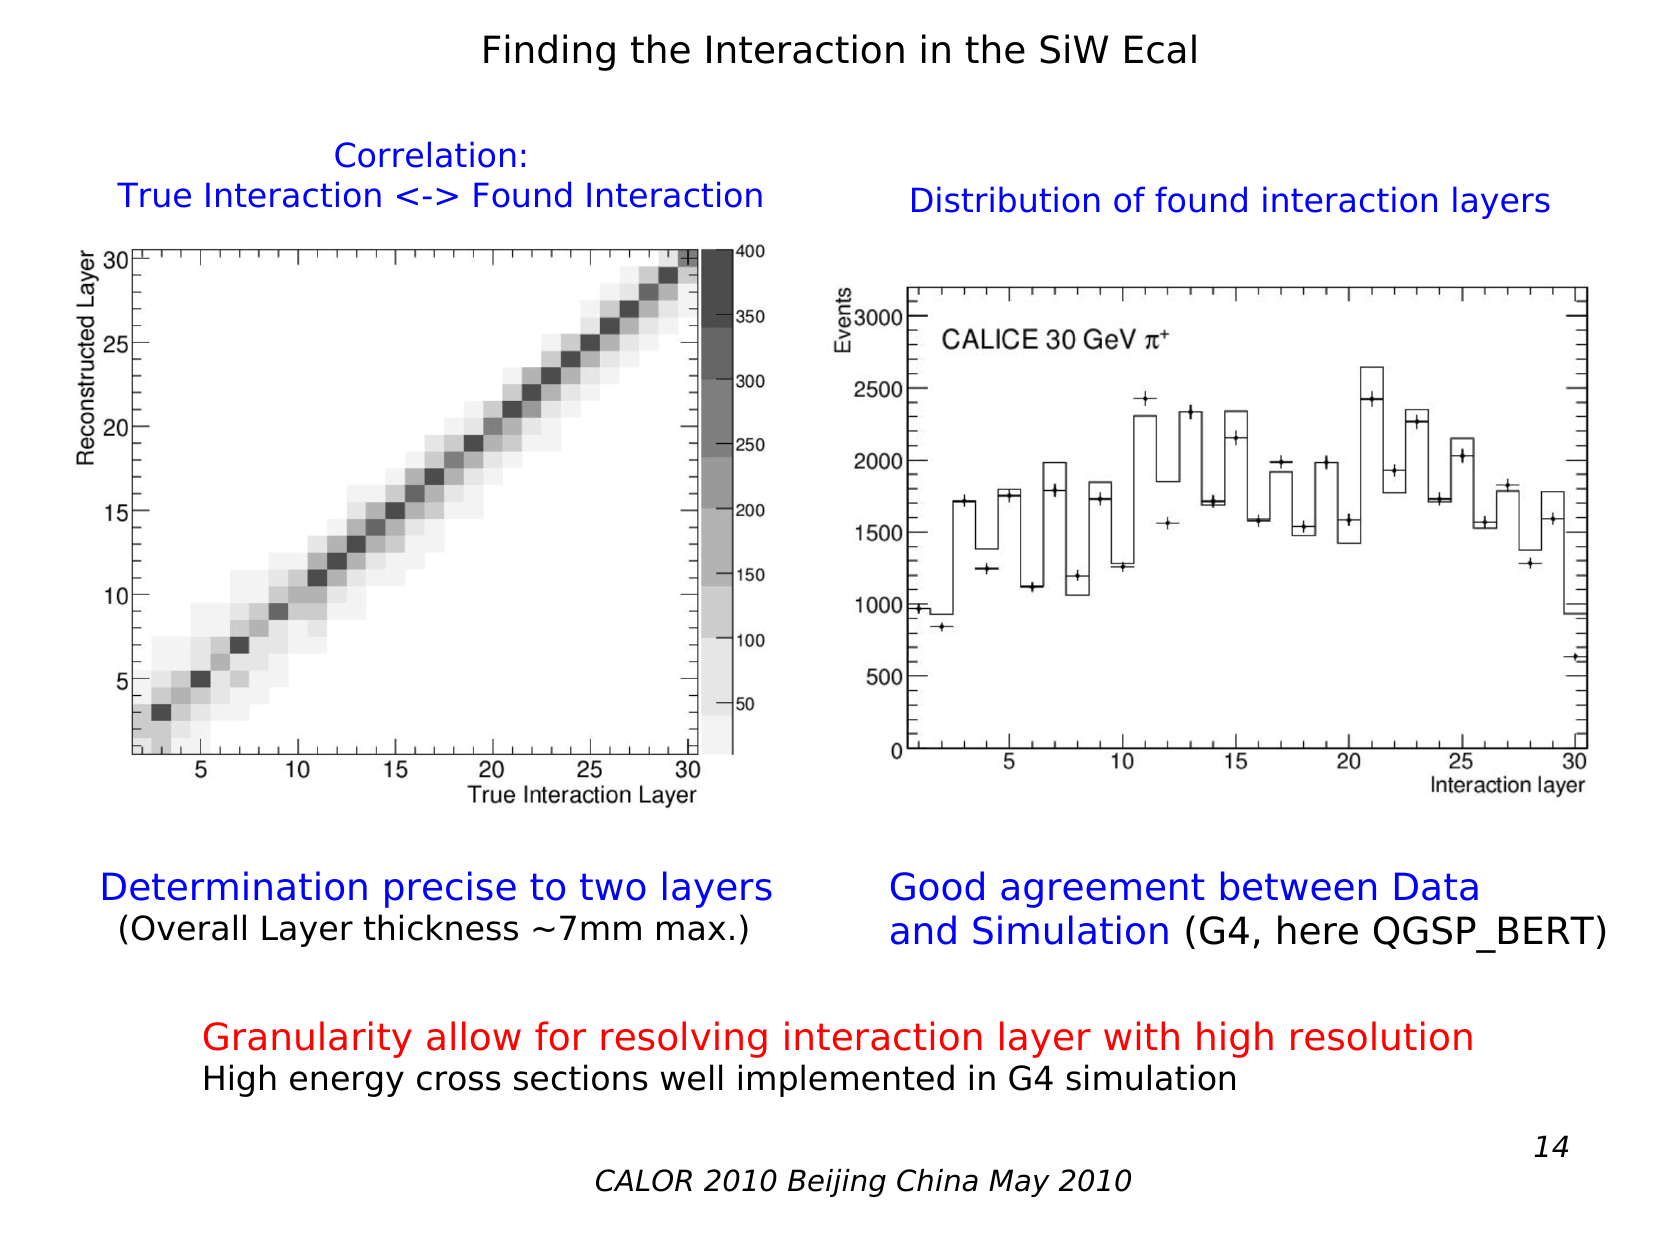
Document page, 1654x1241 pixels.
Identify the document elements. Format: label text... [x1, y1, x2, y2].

text_box Good agreement between Data and Simulation (G4, here QGSP_BERT) [874, 858, 1624, 961]
text_box Correlation: True Interaction <-> Found Interaction [102, 125, 781, 223]
text_box Granularity allow for resolving interaction layer with high resolution High energy cross sections well implemented in G4 simulation [187, 1008, 1492, 1106]
text_box Determination precise to two layers (Overall Layer thickness ~7mm max.) [60, 858, 789, 956]
picture [825, 258, 1609, 805]
text_box Distribution of found interaction layers [894, 130, 1568, 228]
text_box Finding the Interaction in the SiW Ecal [466, 21, 1215, 80]
picture [63, 201, 766, 815]
